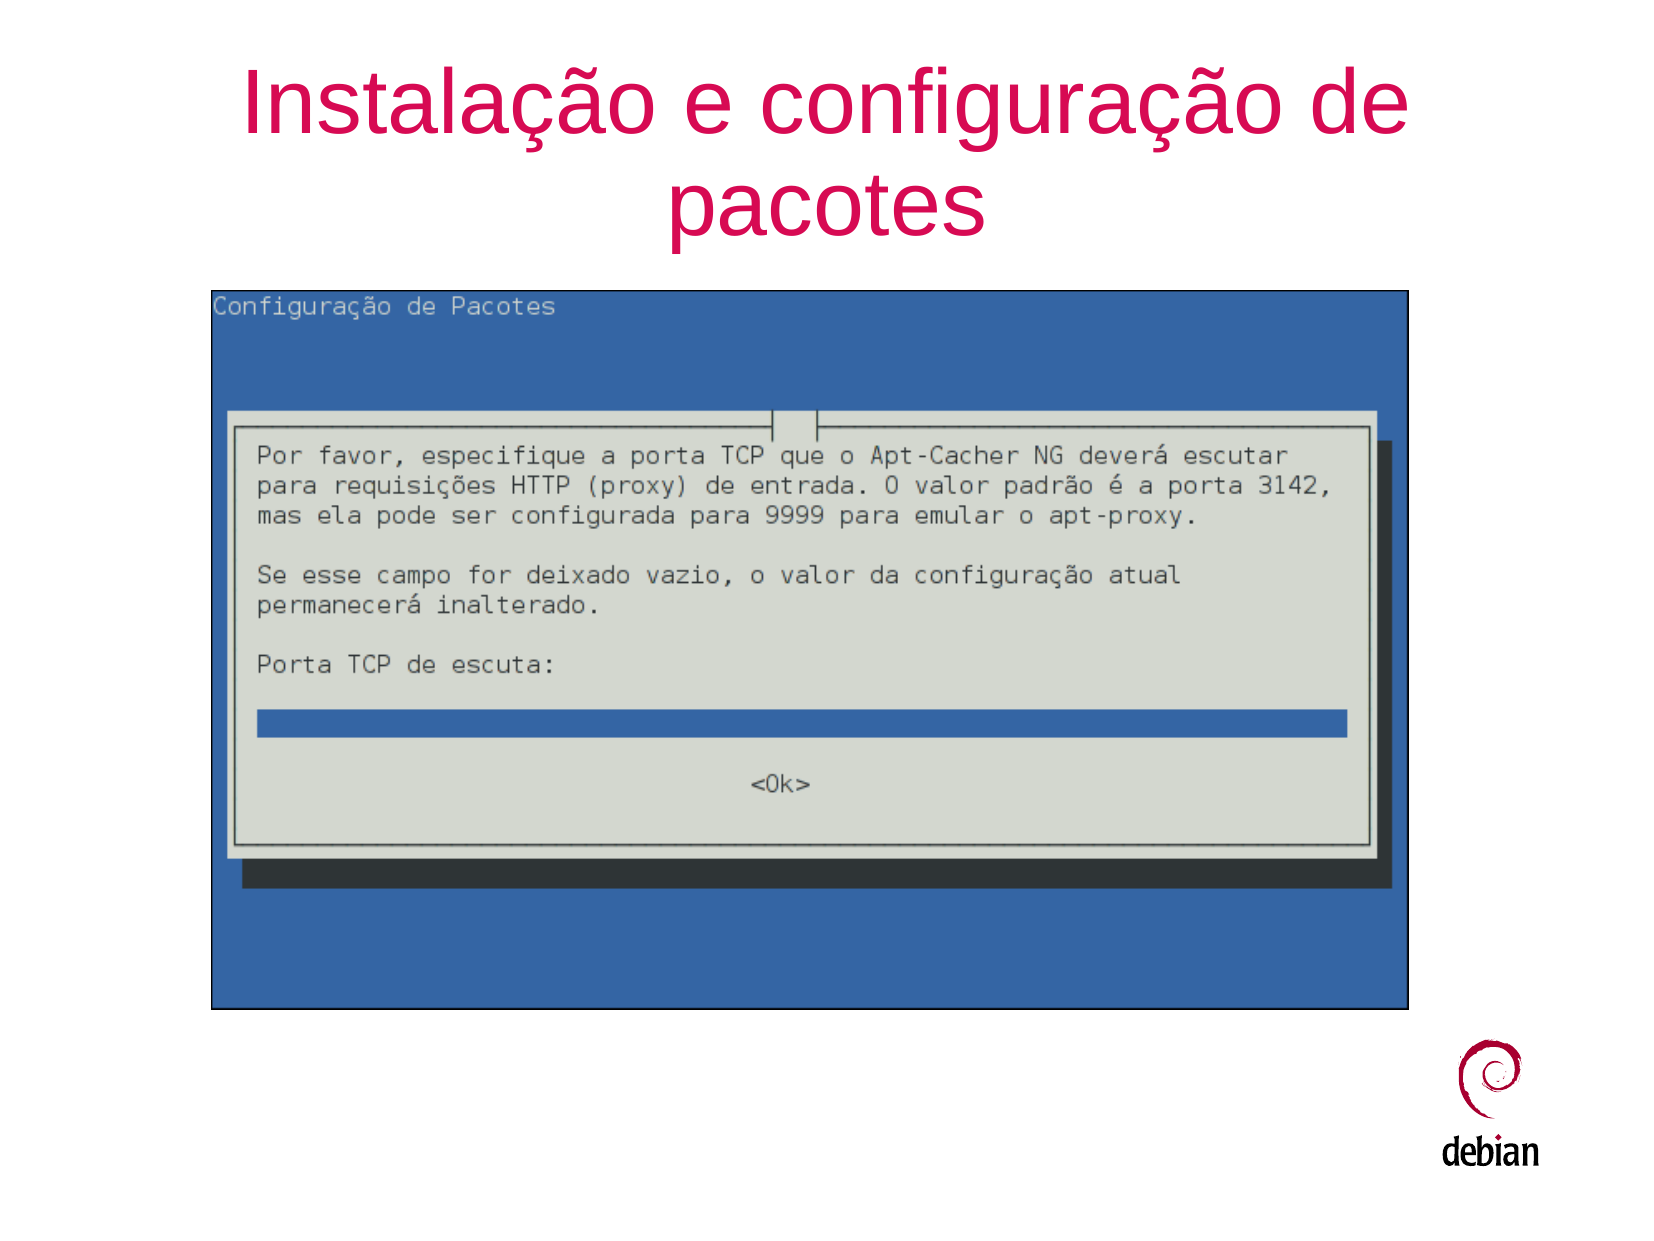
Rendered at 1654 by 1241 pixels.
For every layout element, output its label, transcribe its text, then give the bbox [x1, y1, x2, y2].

picture [211, 290, 1409, 1010]
title Instalação e configuração de pacotes [82, 49, 1571, 257]
